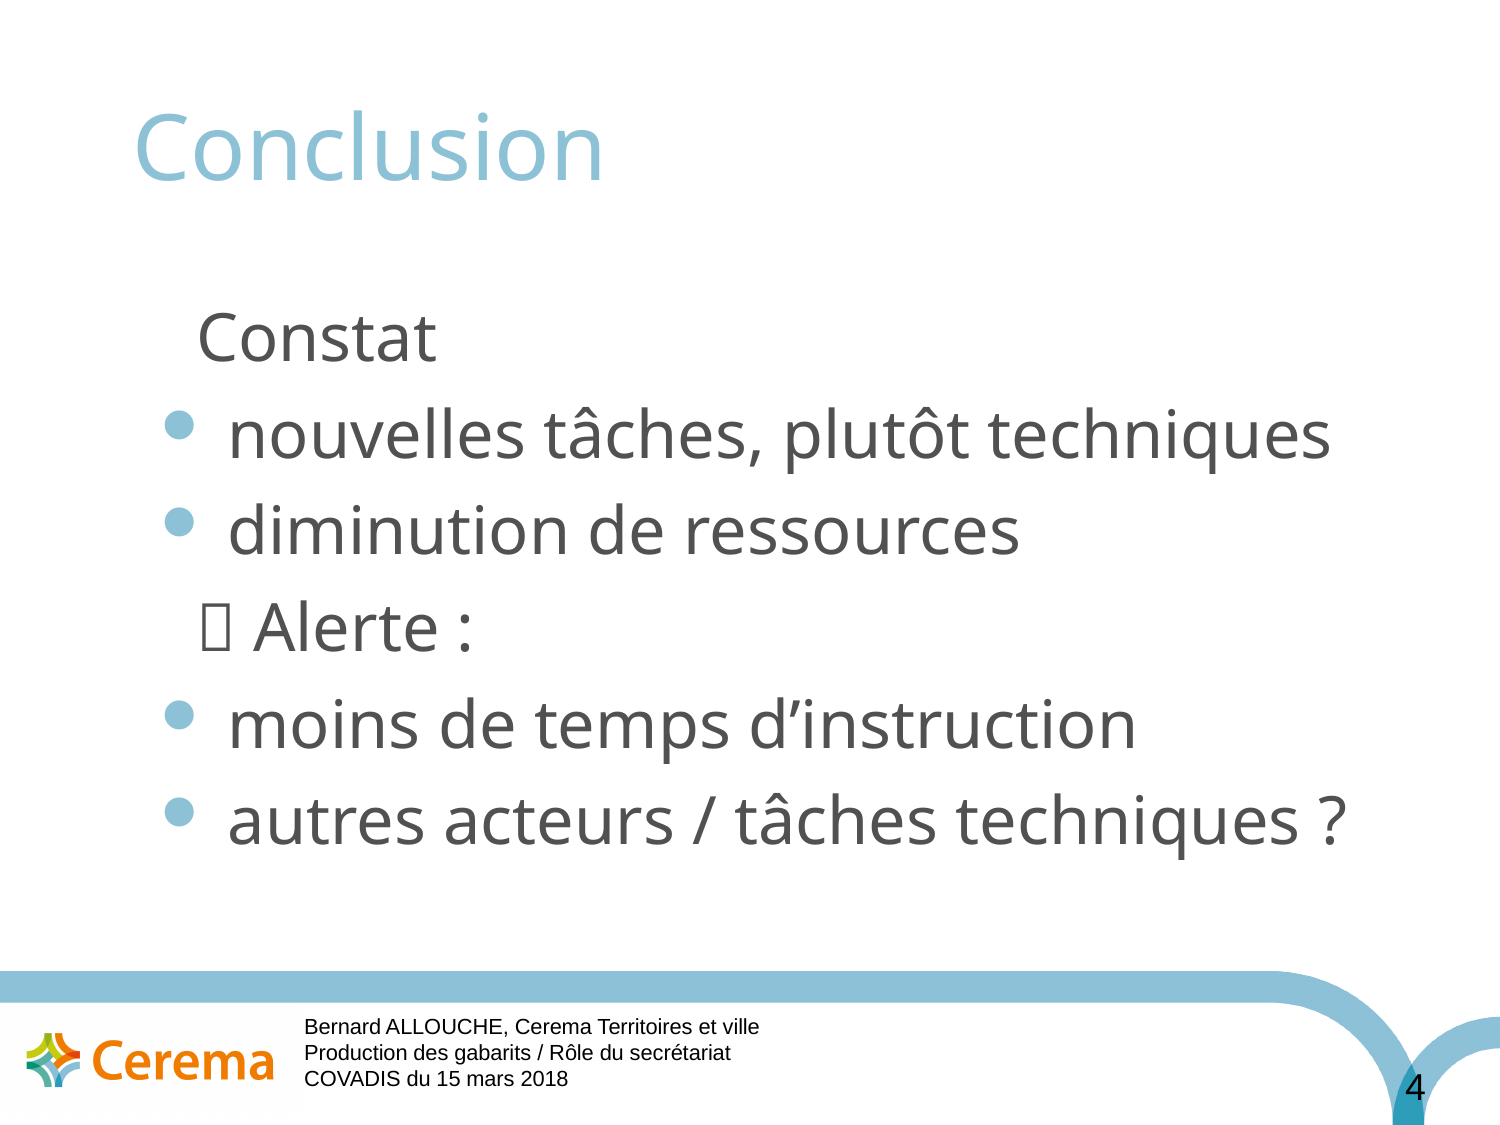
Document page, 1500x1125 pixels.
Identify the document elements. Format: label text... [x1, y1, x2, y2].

picture [0, 971, 1500, 1125]
text_box Bernard ALLOUCHE, Cerema Territoires et ville Production des gabarits / Rôle du secrétariat COVADIS du 15 mars 2018 [304, 1012, 1211, 1125]
text_box <numéro> [1390, 1055, 1475, 1125]
text_box Constat nouvelles tâches, plutôt techniques diminution de ressources  Alerte : moins de temps d’instruction autres acteurs / tâches techniques ? [125, 287, 1400, 898]
text_box Conclusion [117, 26, 1393, 262]
